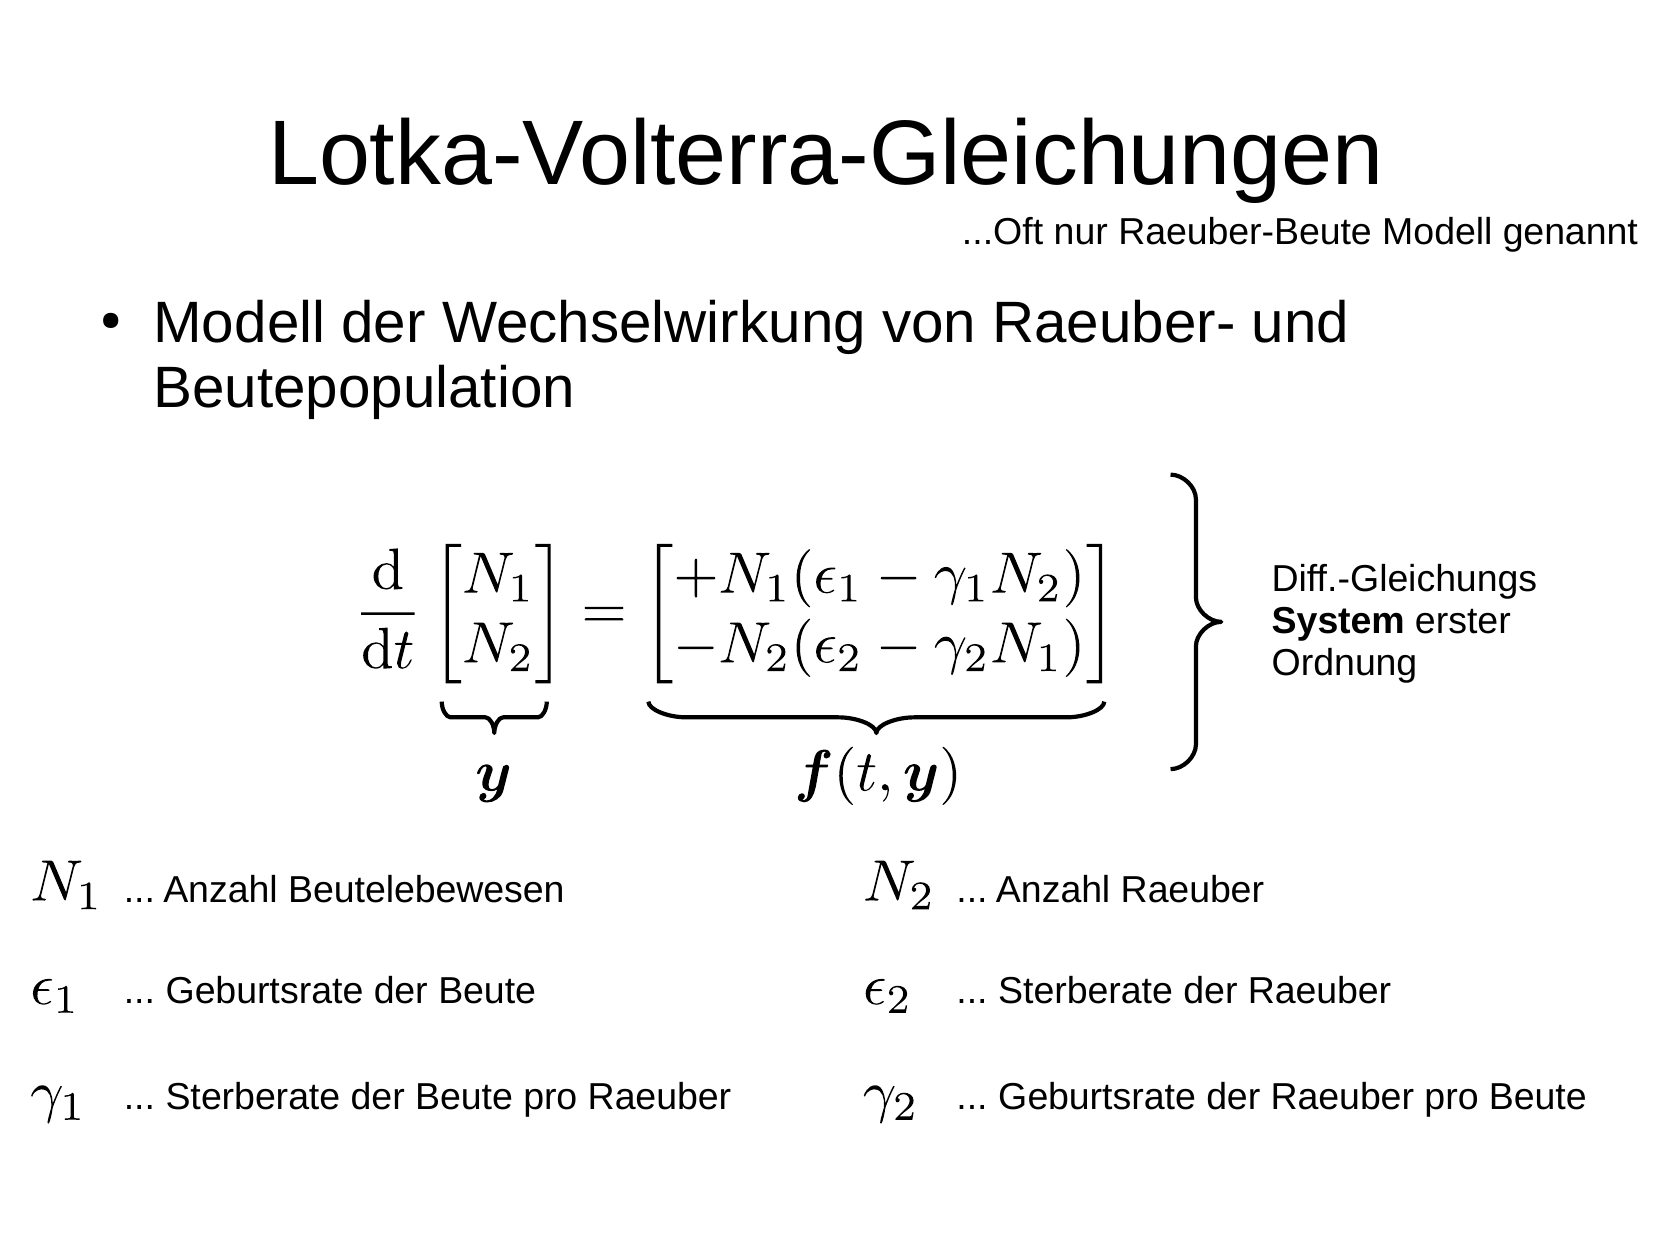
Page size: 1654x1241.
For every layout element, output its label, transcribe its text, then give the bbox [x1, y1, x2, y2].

text_box [475, 764, 512, 803]
text_box ... Anzahl Raeuber [941, 861, 1280, 919]
text_box ... Geburtsrate der Beute [109, 962, 552, 1019]
text_box ...Oft nur Raeuber-Beute Modell genannt [947, 202, 1654, 260]
title Lotka-Volterra-Gleichungen [82, 49, 1571, 257]
text_box [361, 543, 1117, 684]
list Modell der Wechselwirkung von Raeuber- und Beutepopulation [82, 290, 1571, 1010]
text_box ... Geburtsrate der Raeuber pro Beute [941, 1068, 1603, 1126]
text_box [30, 860, 100, 910]
text_box [862, 860, 933, 910]
text_box [862, 978, 910, 1013]
text_box ... Anzahl Beutelebewesen [109, 861, 581, 919]
text_box [30, 978, 77, 1013]
text_box Diff.-Gleichungs System erster Ordnung [1256, 550, 1588, 692]
text_box [794, 746, 962, 805]
text_box [30, 1085, 84, 1124]
text_box ... Sterberate der Beute pro Raeuber [109, 1068, 748, 1126]
text_box ... Sterberate der Raeuber [941, 962, 1407, 1019]
text_box [862, 1085, 917, 1124]
